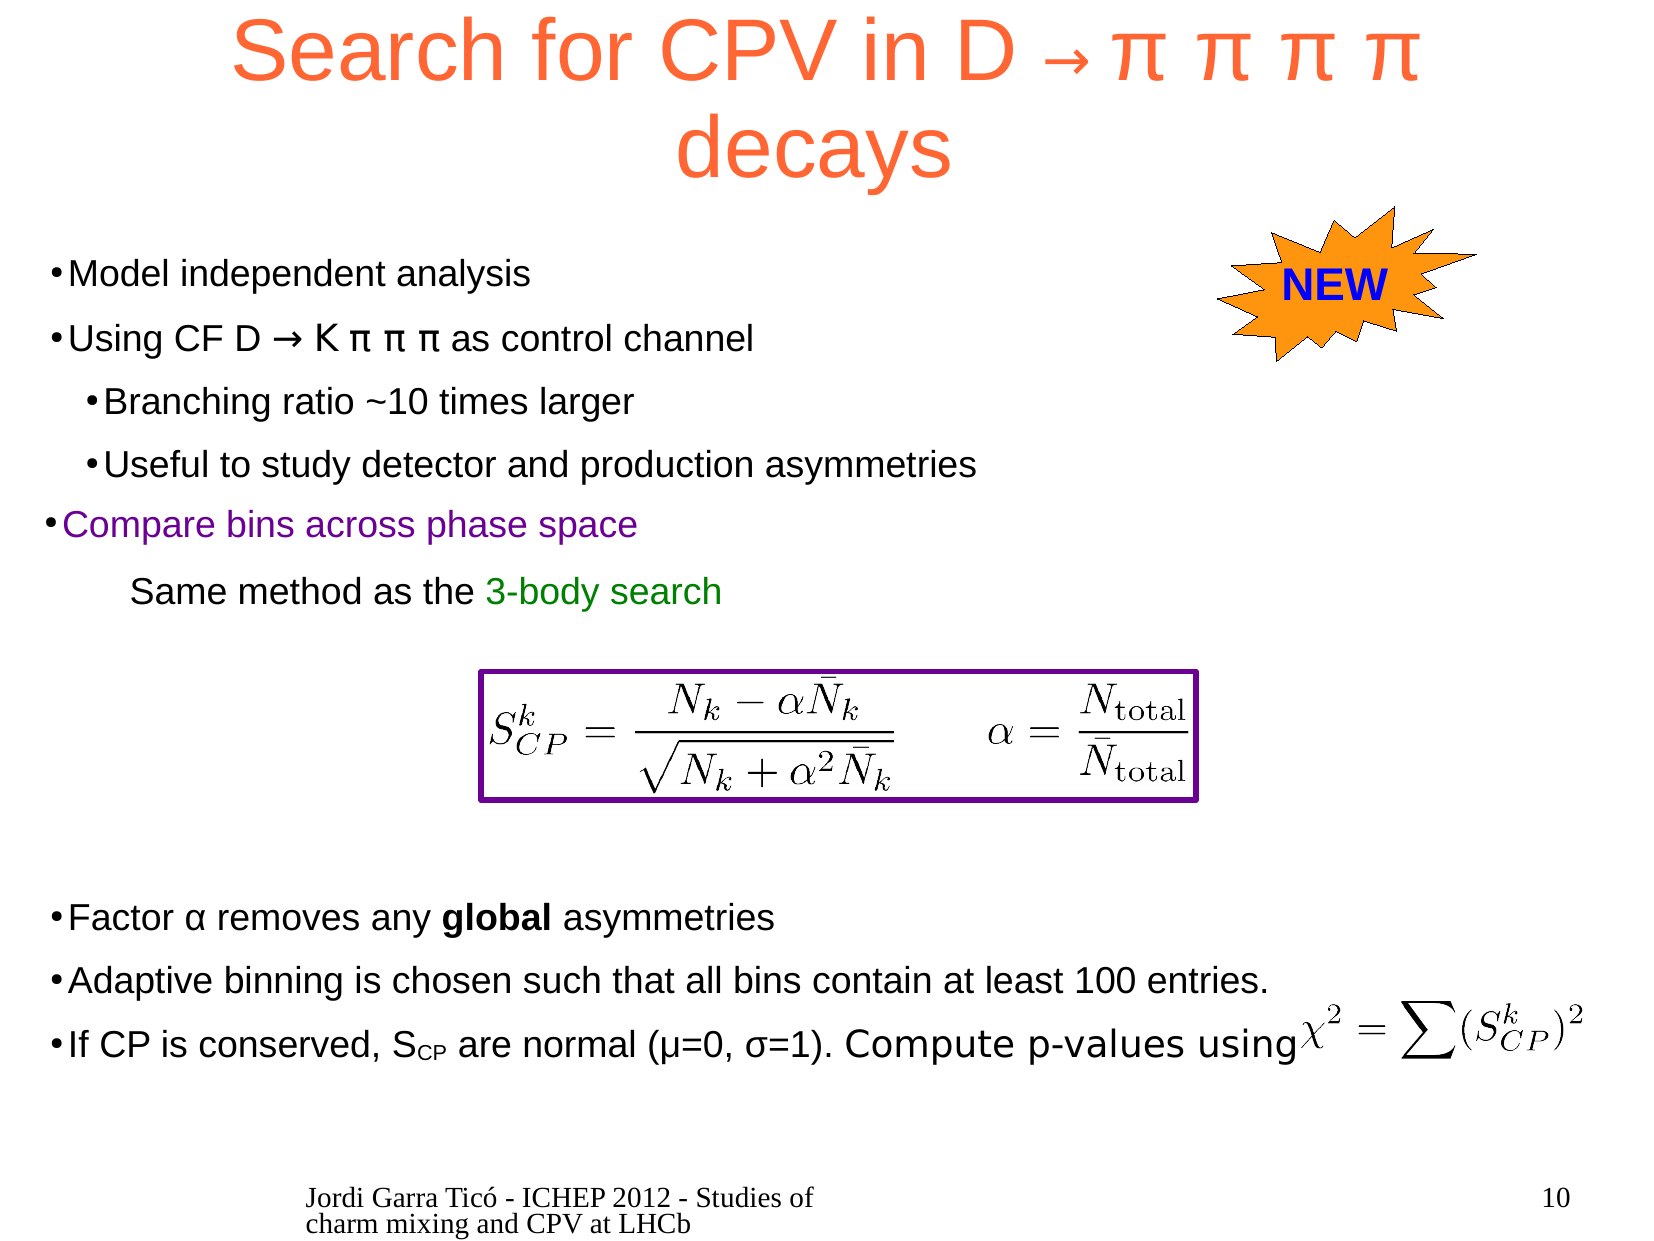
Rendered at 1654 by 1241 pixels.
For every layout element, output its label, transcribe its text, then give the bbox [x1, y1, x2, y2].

text_box Model independent analysis Using CF D → K π π π as control channel Branching ratio ~10 times larger Useful to study detector and production asymmetries [35, 224, 992, 473]
picture [1293, 992, 1589, 1066]
text_box Factor α removes any global asymmetries Adaptive binning is chosen such that all bins contain at least 100 entries. If CP is conserved, SCP are normal (μ=0, σ=1). Compute p-values using [35, 868, 1314, 1071]
picture [484, 674, 1193, 798]
text_box Compare bins across phase space [29, 474, 653, 532]
text_box NEW [1217, 206, 1477, 362]
text_box Same method as the 3-body search [114, 563, 737, 621]
title Search for CPV in D → π π π π decays [82, 0, 1571, 197]
